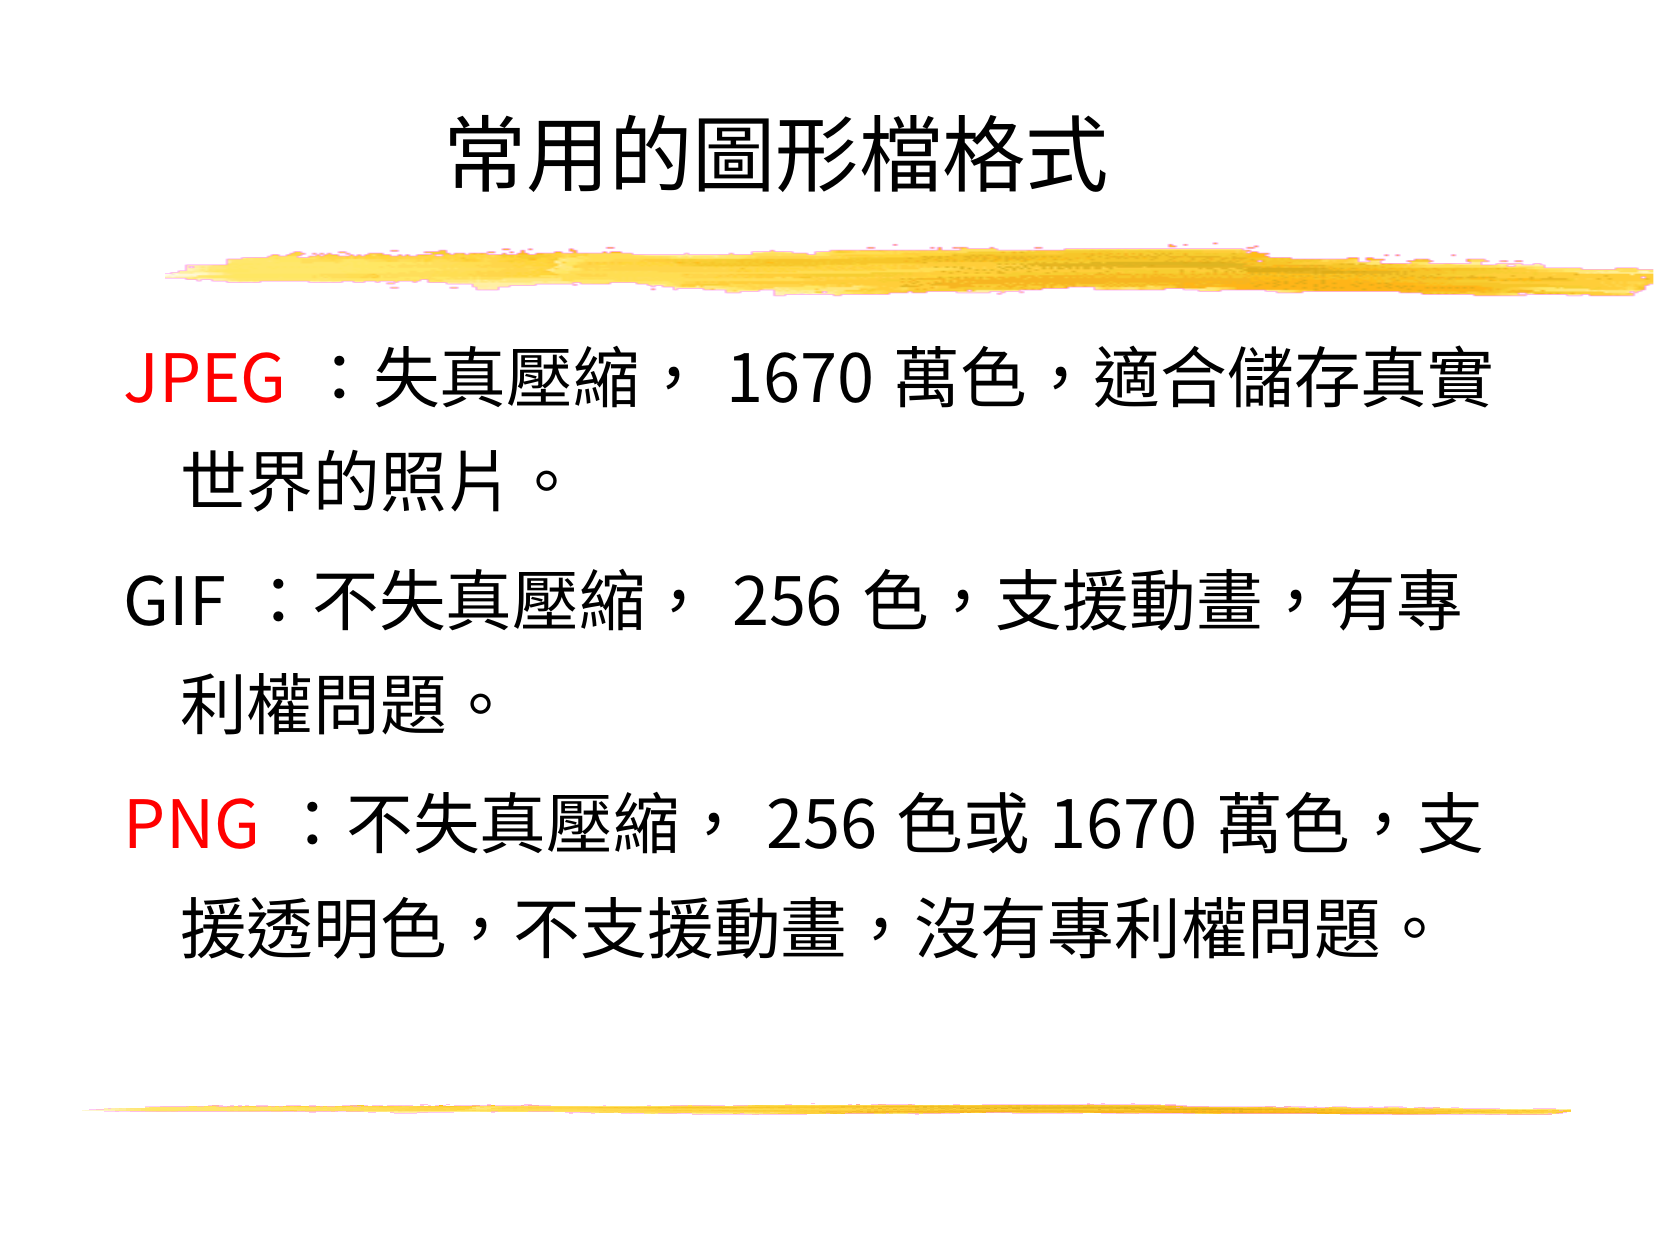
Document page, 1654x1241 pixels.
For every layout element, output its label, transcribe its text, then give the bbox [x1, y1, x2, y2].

picture [82, 1102, 1571, 1117]
title 常用的圖形檔格式 [73, 39, 1479, 249]
list JPEG：失真壓縮，1670萬色，適合儲存真實世界的照片。 GIF：不失真壓縮，256色，支援動畫，有專利權問題。 PNG：不失真壓縮，256色或1670萬色，支援透明色，不支援動畫，沒有專利權問題。 [124, 316, 1530, 1062]
picture [165, 237, 1654, 308]
